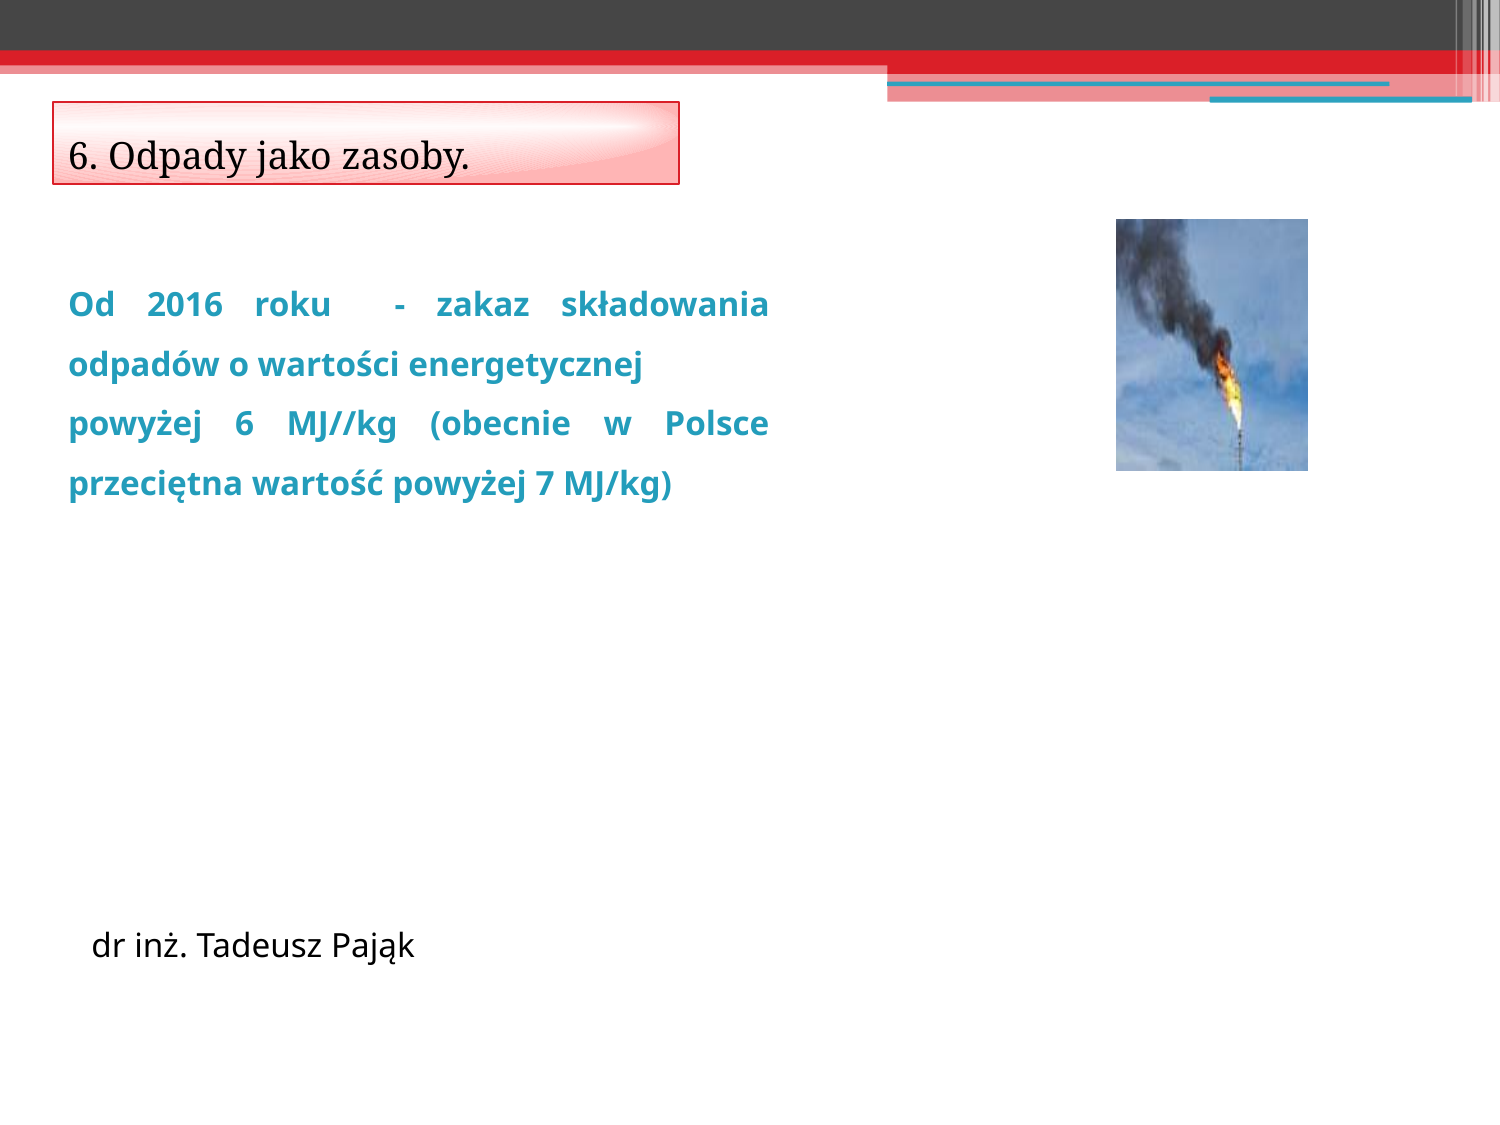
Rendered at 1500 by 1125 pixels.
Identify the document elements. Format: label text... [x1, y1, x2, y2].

text_box Od 2016 roku - zakaz składowania odpadów o wartości energetycznej powyżej 6 MJ//kg (obecnie w Polsce przeciętna wartość powyżej 7 MJ/kg) [53, 255, 786, 510]
text_box 6. Odpady jako zasoby. [53, 101, 680, 185]
text_box dr inż. Tadeusz Pająk [76, 916, 514, 972]
picture [159, 219, 1353, 1049]
